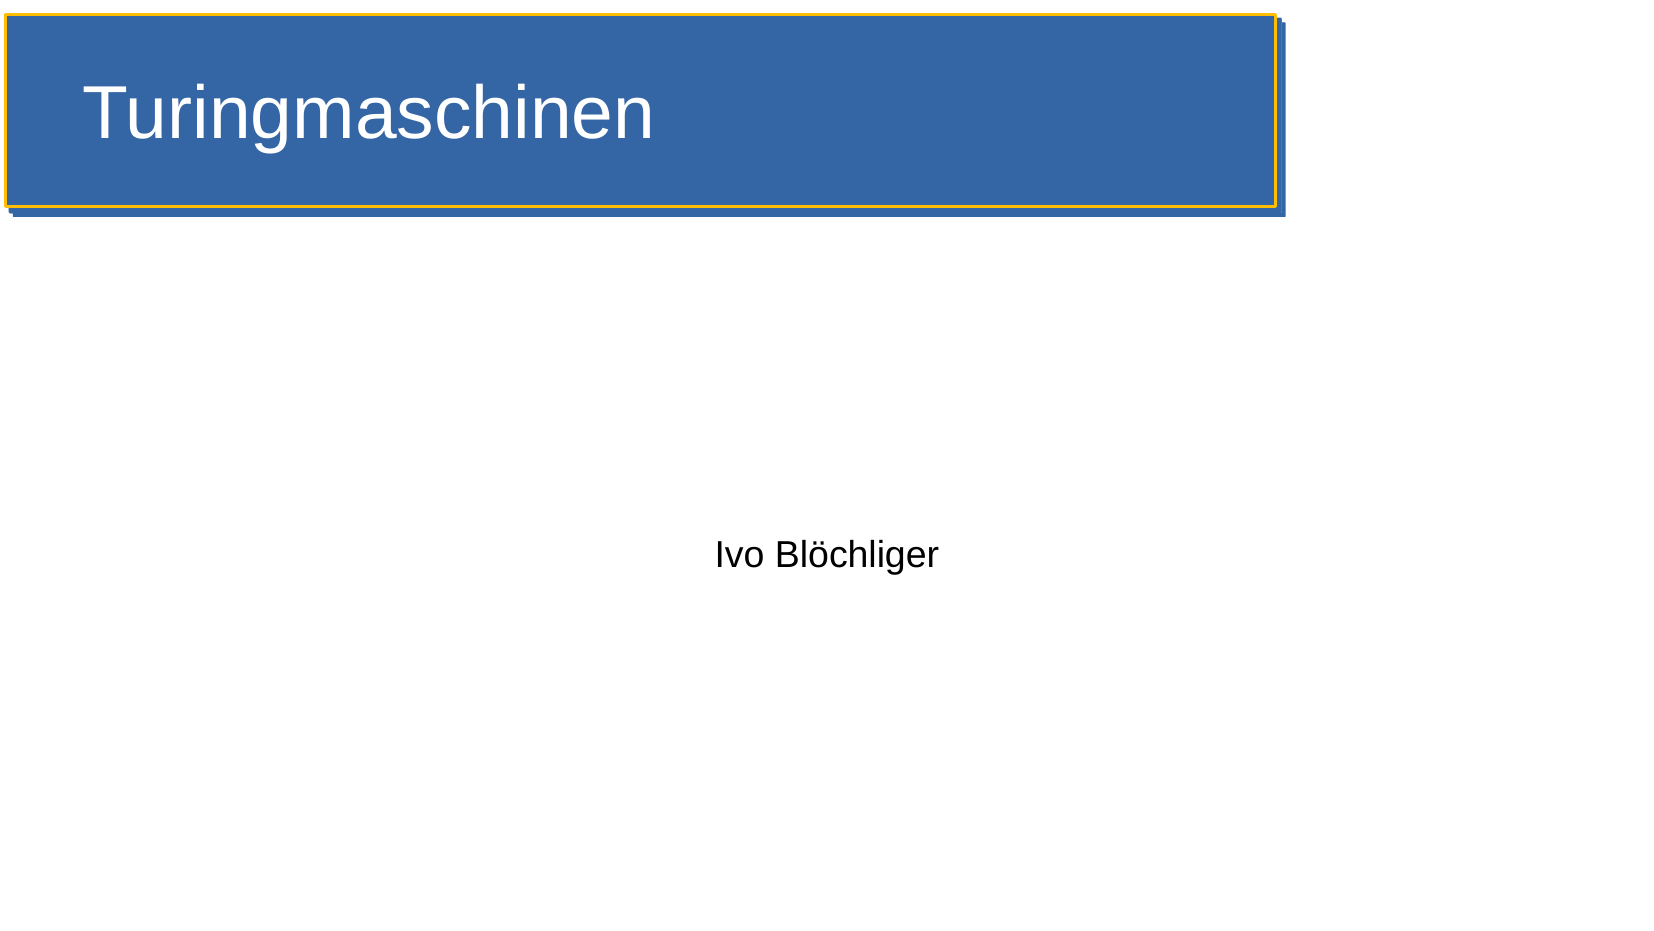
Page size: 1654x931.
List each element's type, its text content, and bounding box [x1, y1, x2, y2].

title Turingmaschinen [82, 35, 1235, 189]
subtitle Ivo Blöchliger [88, 236, 1565, 798]
